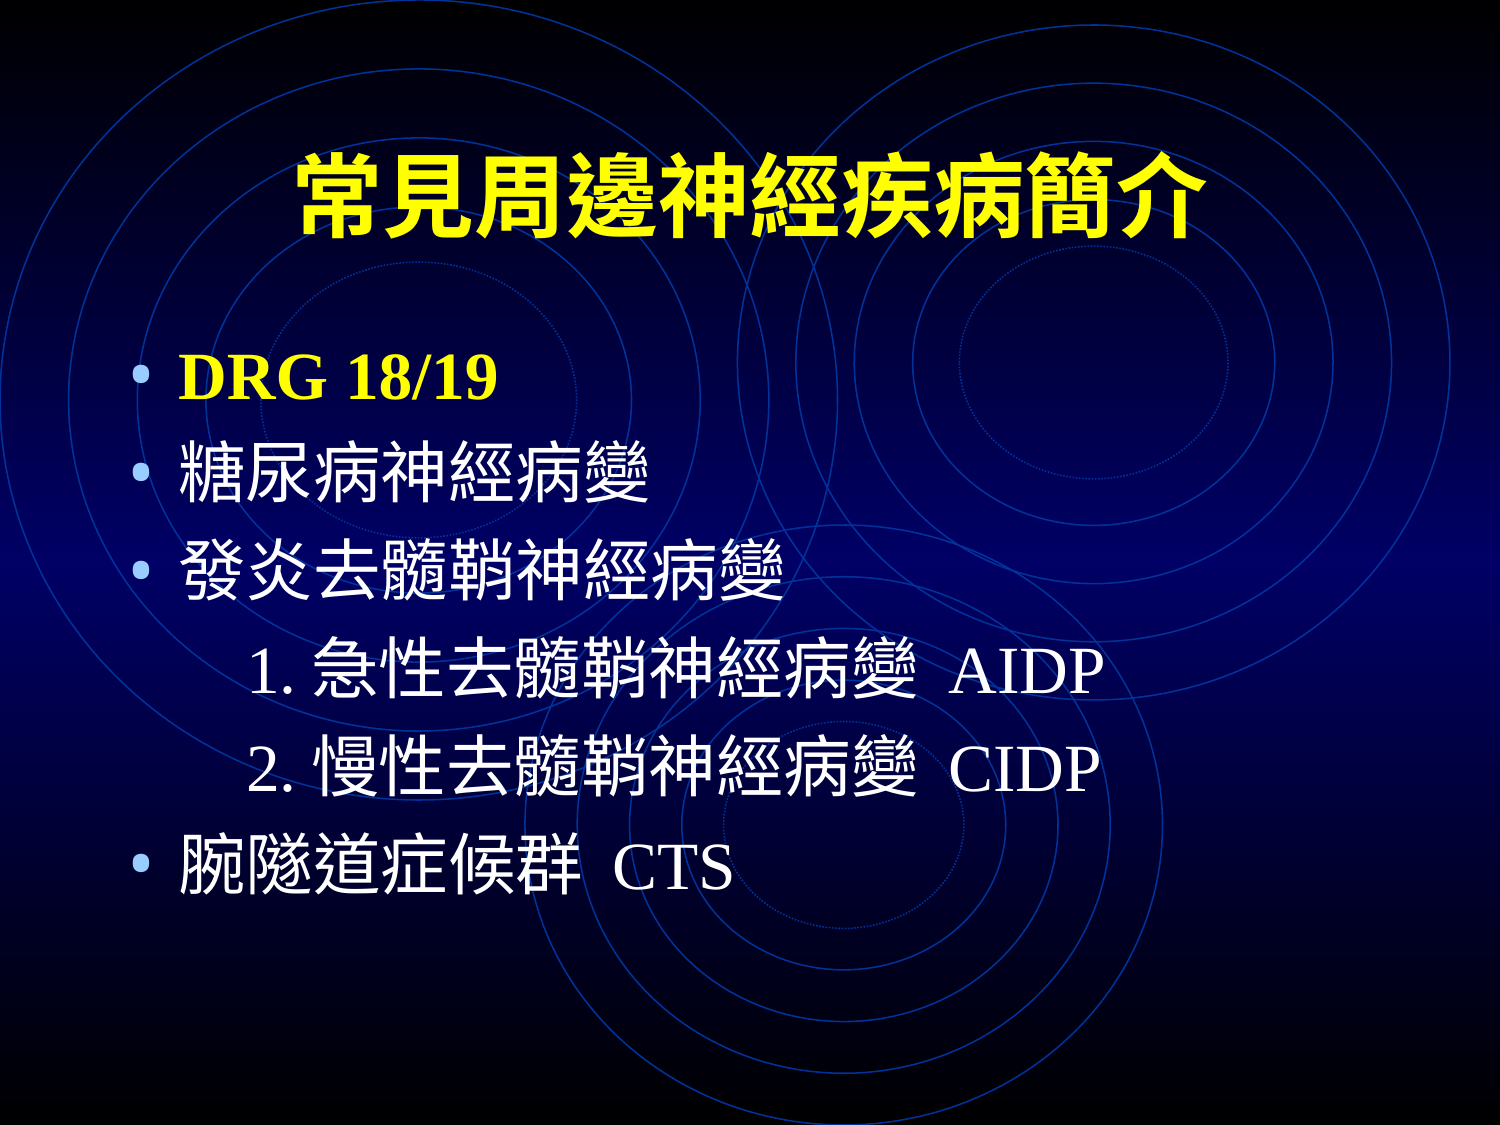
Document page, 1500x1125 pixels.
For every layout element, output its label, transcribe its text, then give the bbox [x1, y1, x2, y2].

list DRG 18/19 糖尿病神經病變 發炎去髓鞘神經病變 1.急性去髓鞘神經病變 AIDP 2.慢性去髓鞘神經病變 CIDP 腕隧道症候群 CTS [112, 324, 1413, 1000]
title 常見周邊神經疾病簡介 [112, 99, 1388, 288]
